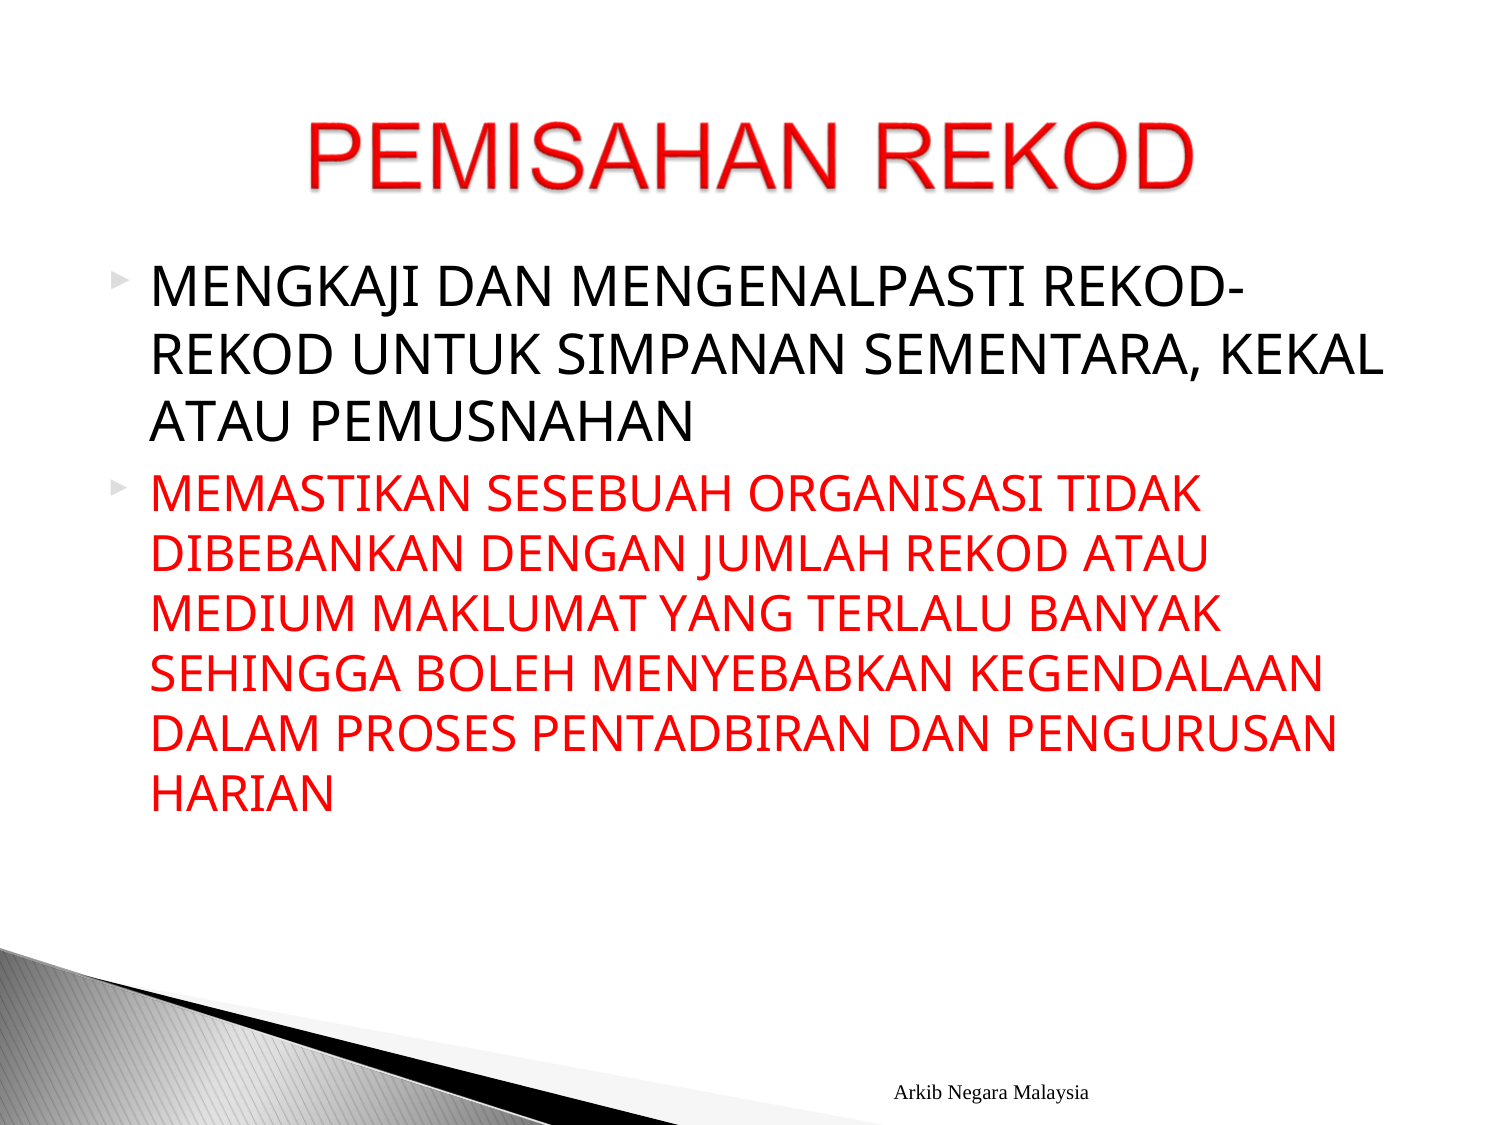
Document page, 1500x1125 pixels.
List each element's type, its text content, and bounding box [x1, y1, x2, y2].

text_box Arkib Negara Malaysia [718, 1051, 1105, 1112]
list MENGKAJI DAN MENGENALPASTI REKOD-REKOD UNTUK SIMPANAN SEMENTARA, KEKAL ATAU PEMUSNAHAN MEMASTIKAN SESEBUAH ORGANISASI TIDAK DIBEBANKAN DENGAN JUMLAH REKOD ATAU MEDIUM MAKLUMAT YANG TERLALU BANYAK SEHINGGA BOLEH MENYEBABKAN KEGENDALAAN DALAM PROSES PENTADBIRAN DAN PENGURUSAN HARIAN [75, 257, 1426, 986]
picture [0, 947, 559, 1125]
picture [75, 68, 1426, 257]
